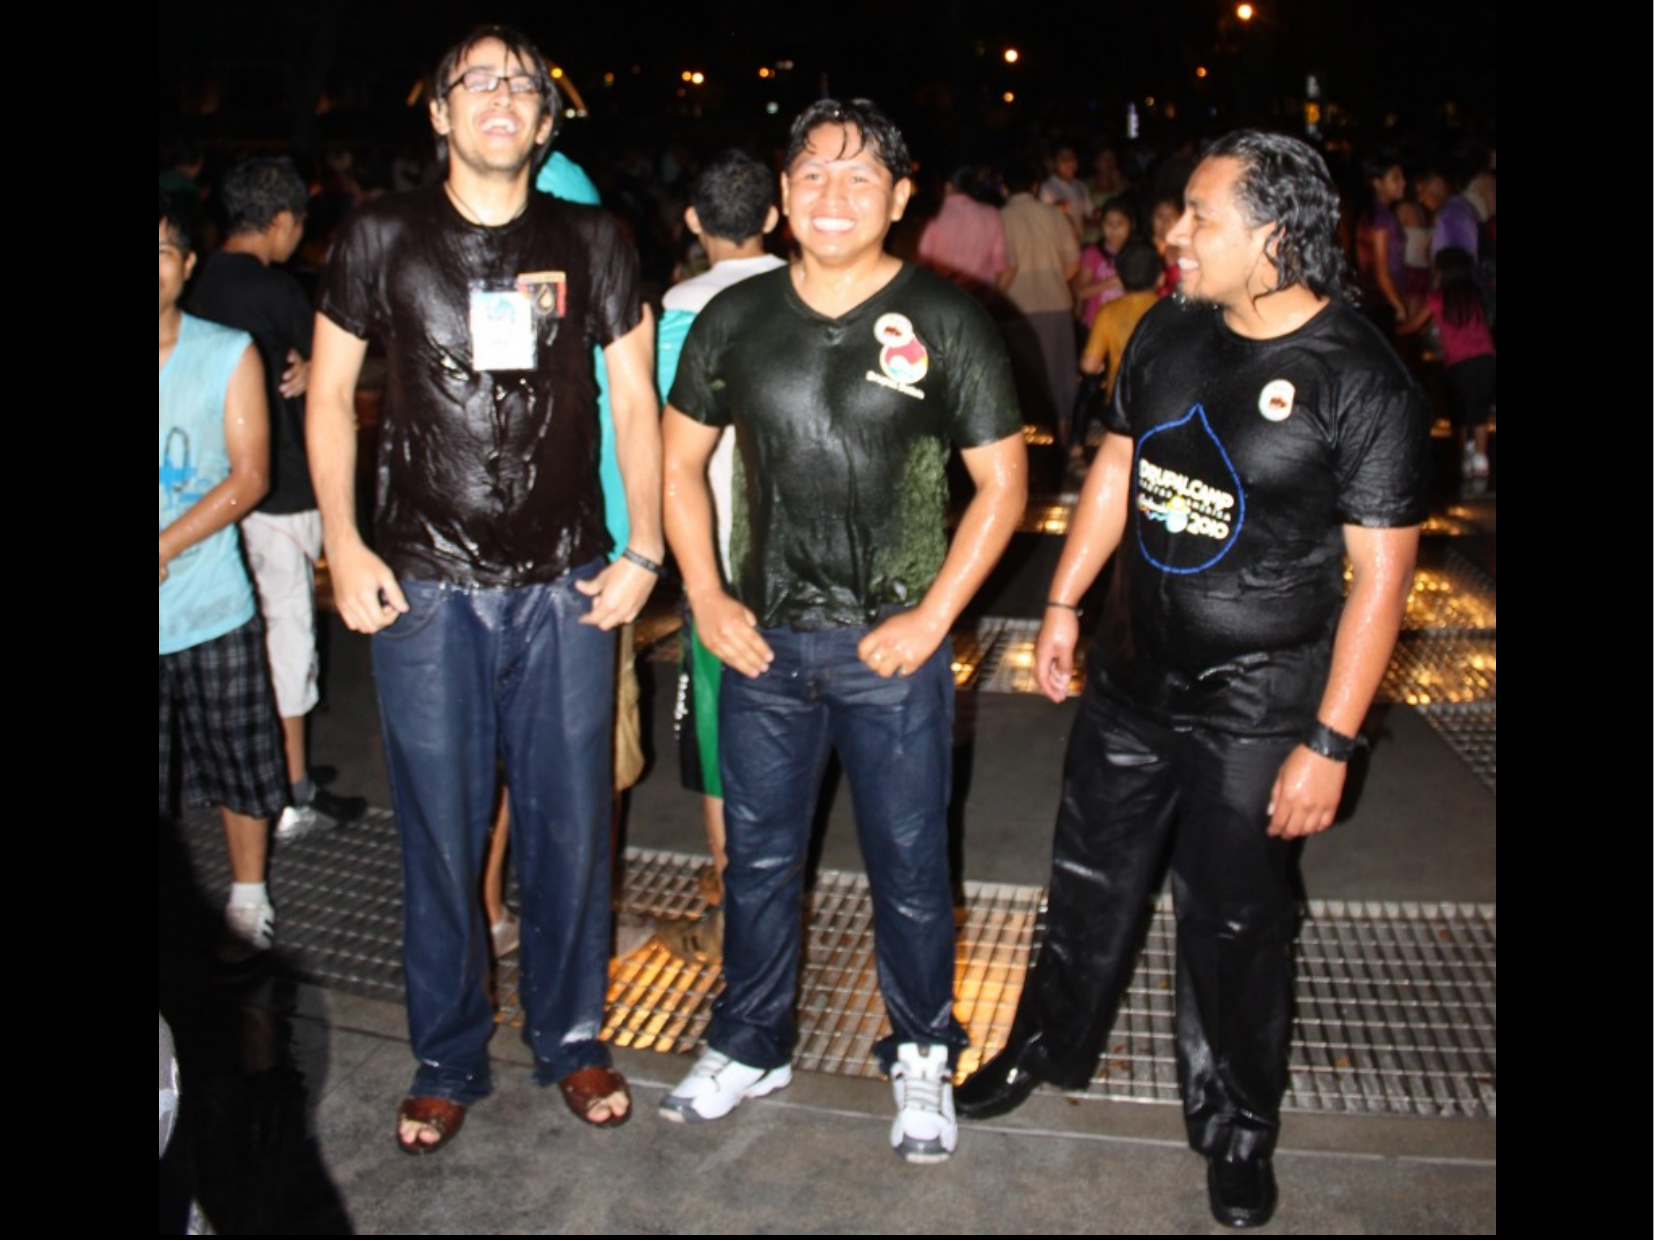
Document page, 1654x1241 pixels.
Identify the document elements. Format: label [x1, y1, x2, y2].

picture [159, 0, 1496, 1235]
